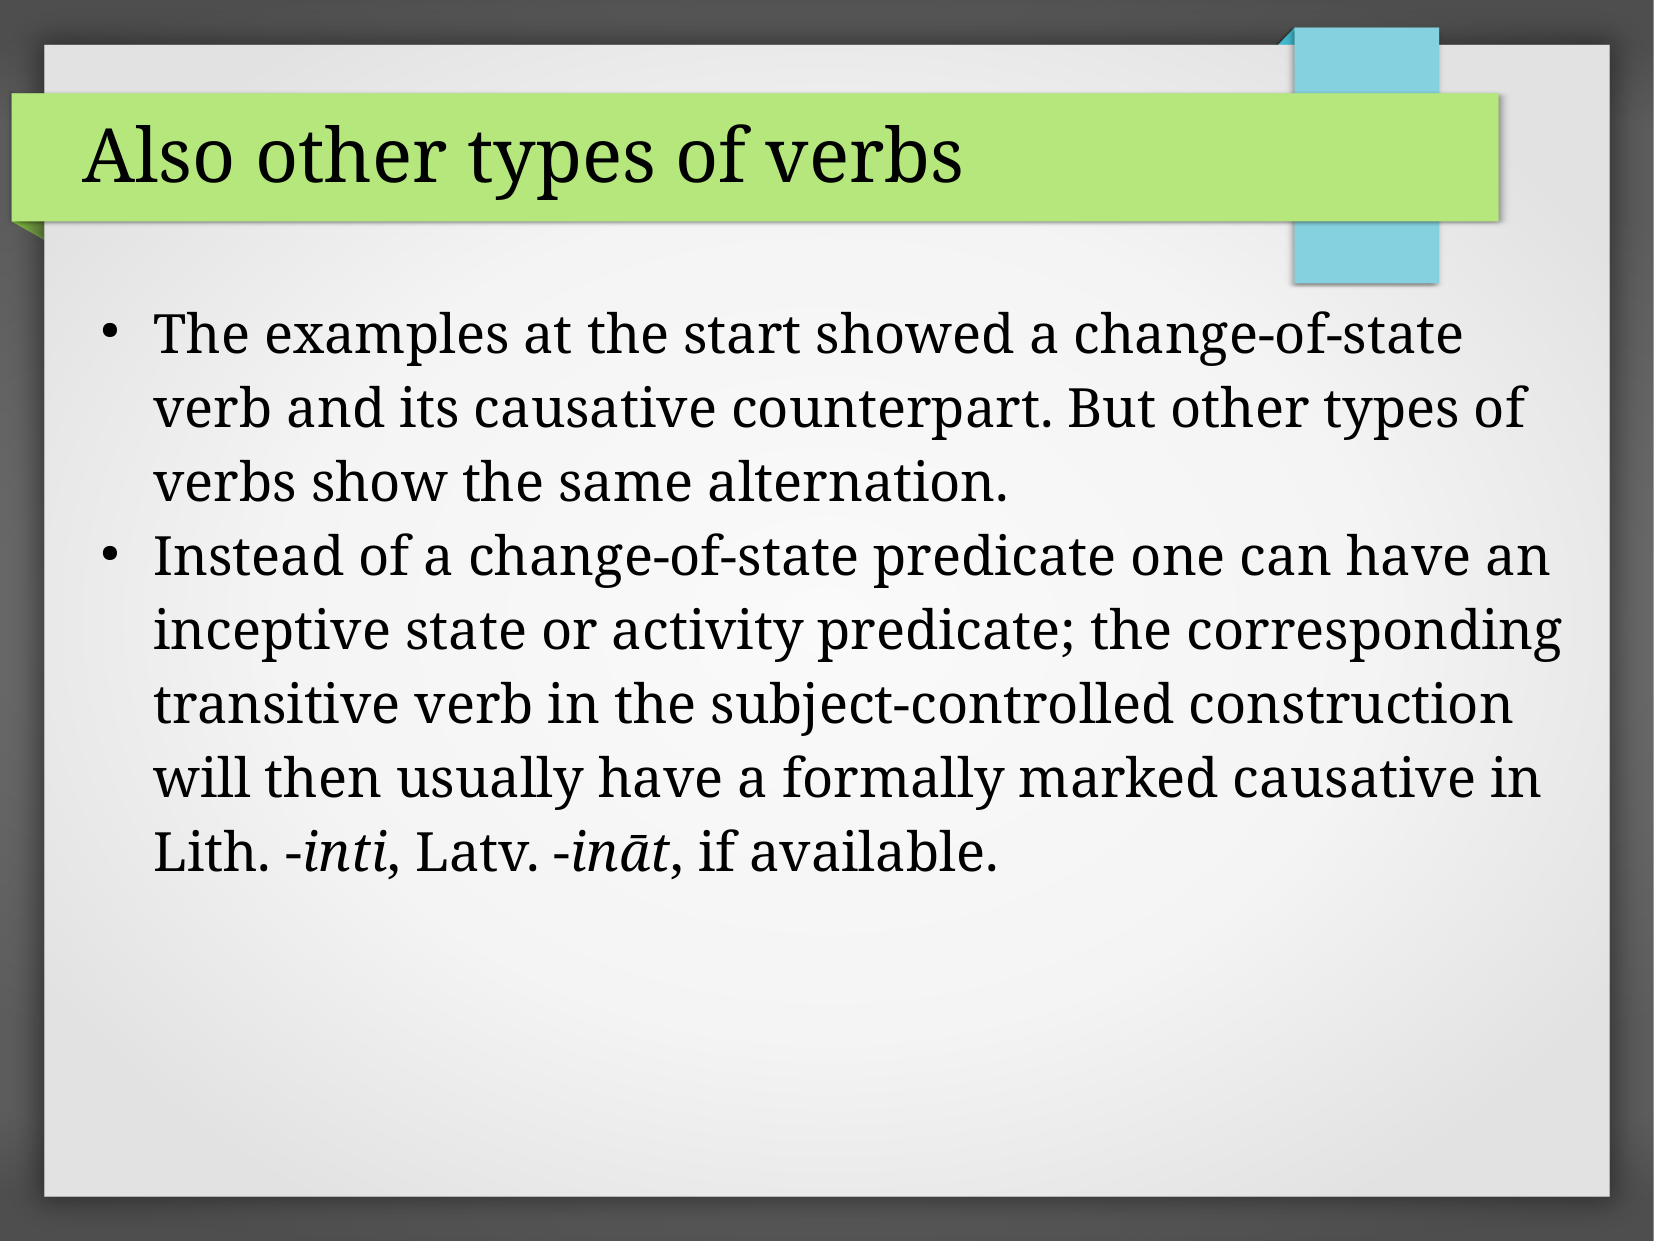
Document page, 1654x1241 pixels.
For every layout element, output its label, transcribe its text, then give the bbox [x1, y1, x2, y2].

picture [0, 0, 1654, 1241]
list The examples at the start showed a change-of-state verb and its causative counterpart. But other types of verbs show the same alternation. Instead of a change-of-state predicate one can have an inceptive state or activity predicate; the corresponding transitive verb in the subject-controlled construction will then usually have a formally marked causative in Lith. -inti, Latv. -ināt, if available. [82, 295, 1571, 1099]
title Also other types of verbs [82, 94, 1264, 213]
